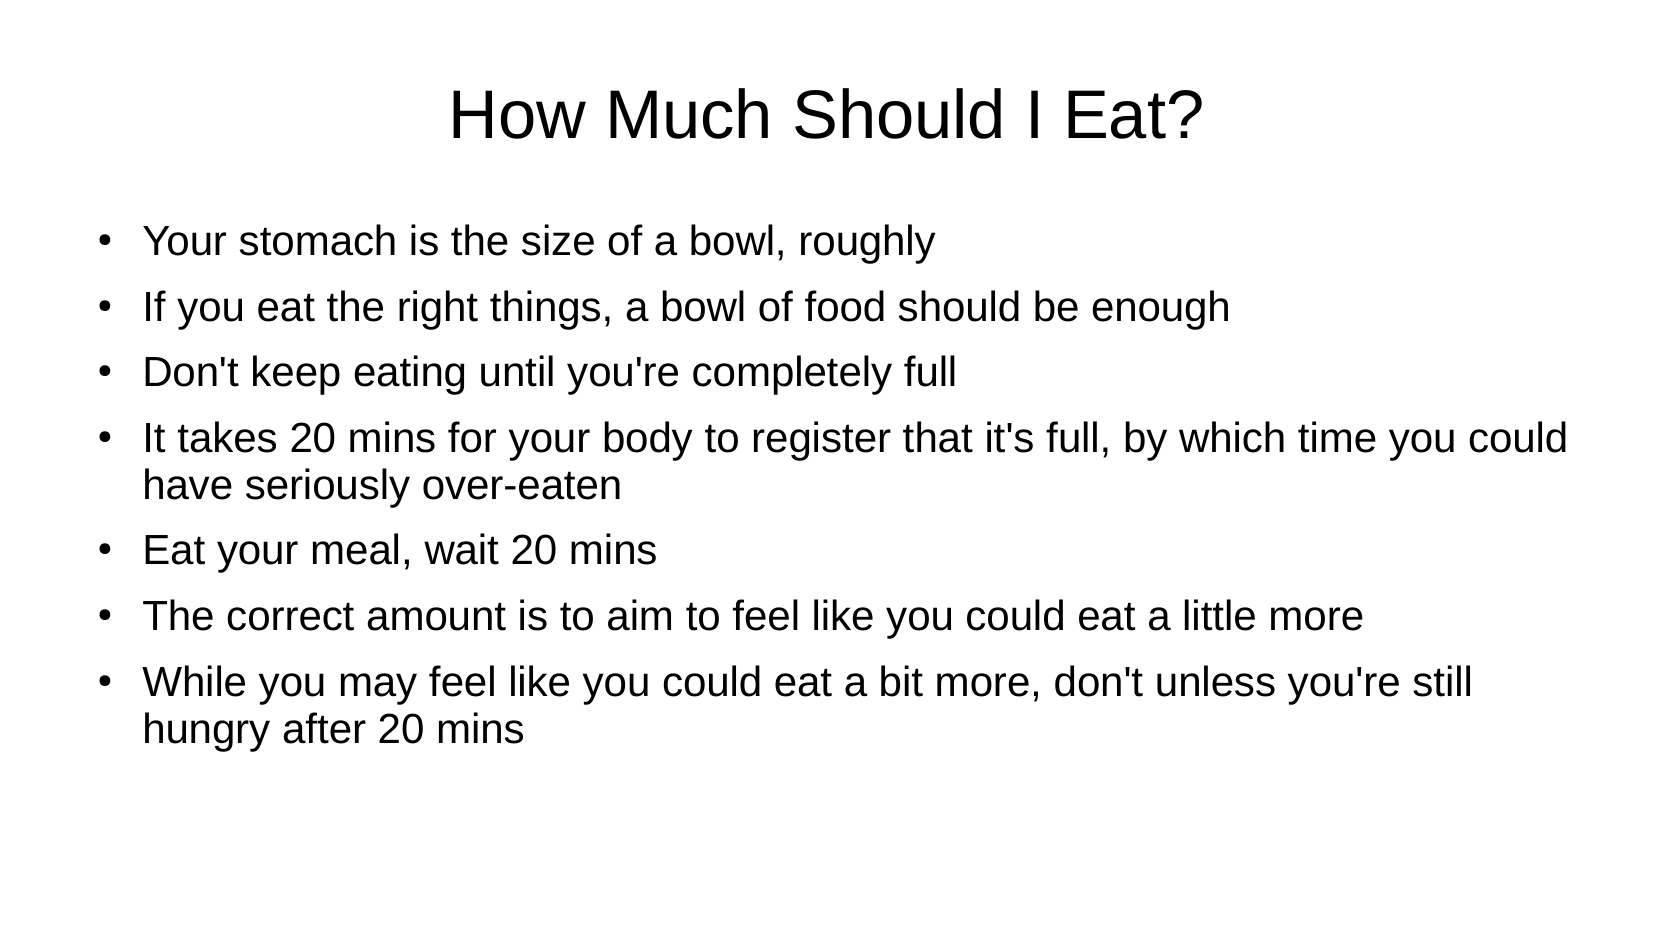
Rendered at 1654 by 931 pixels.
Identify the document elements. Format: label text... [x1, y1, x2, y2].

title How Much Should I Eat? [82, 37, 1571, 193]
list Your stomach is the size of a bowl, roughly If you eat the right things, a bowl of food should be enough Don't keep eating until you're completely full It takes 20 mins for your body to register that it's full, by which time you could have seriously over-eaten Eat your meal, wait 20 mins The correct amount is to aim to feel like you could eat a little more While you may feel like you could eat a bit more, don't unless you're still hungry after 20 mins [82, 217, 1571, 758]
